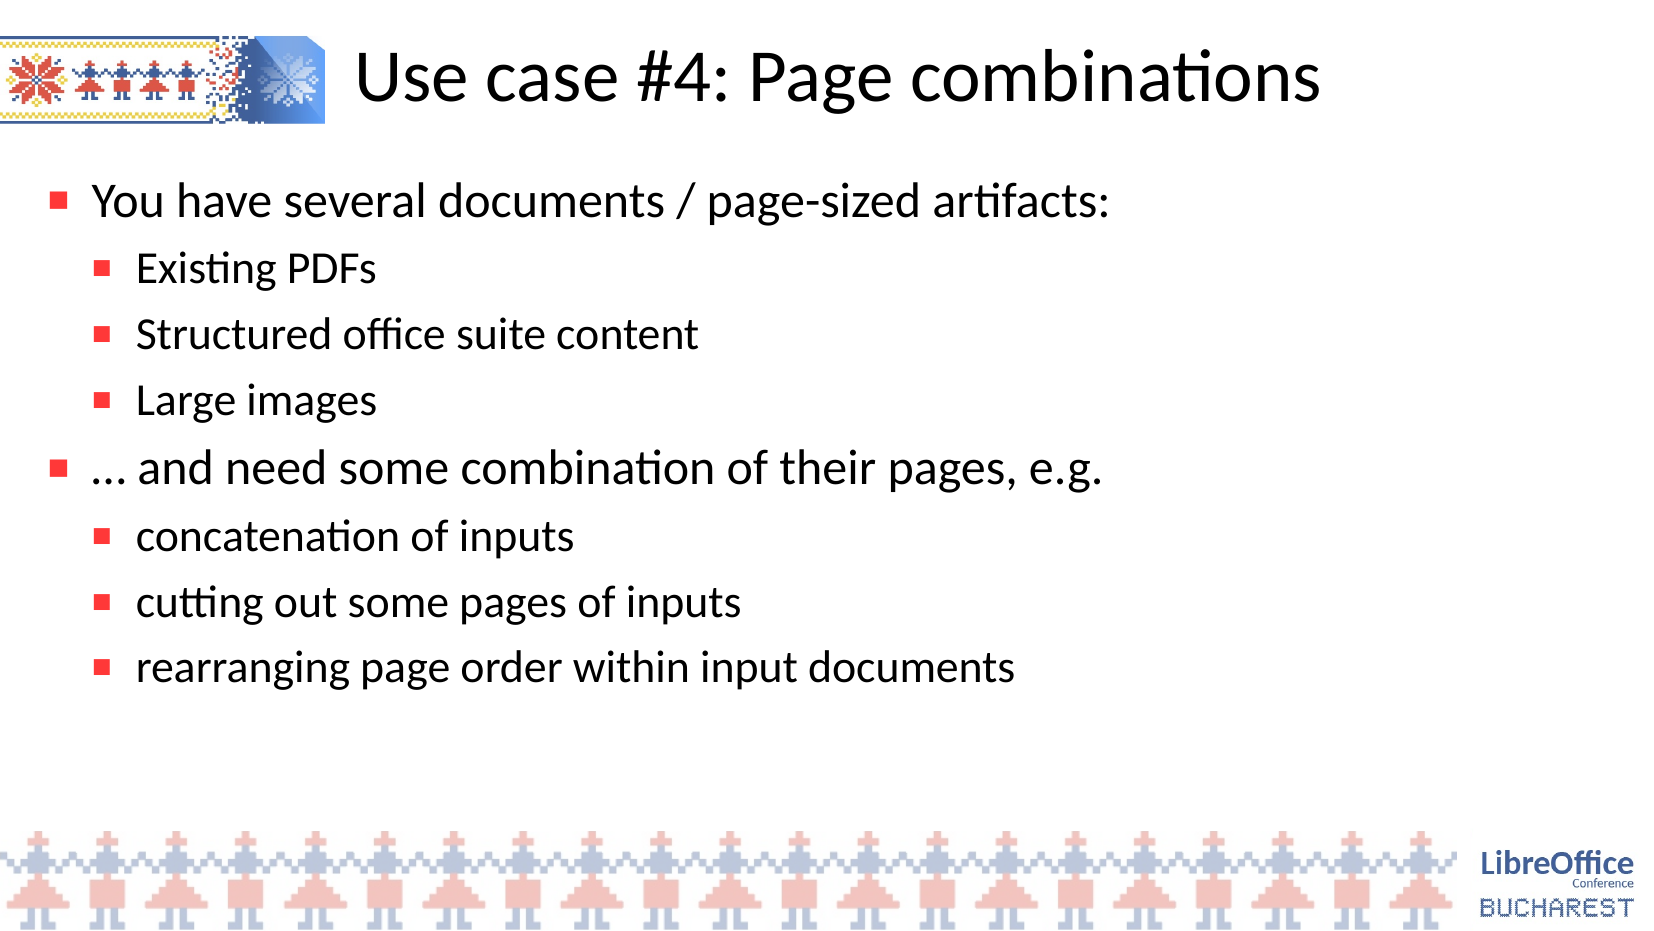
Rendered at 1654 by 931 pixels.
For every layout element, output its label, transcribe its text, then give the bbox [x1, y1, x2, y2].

subtitle eyalroz1@gmx.com [1580, 812, 1640, 931]
subtitle eyalroz1@gmx.com [0, 35, 325, 124]
list You have several documents / page-sized artifacts: Existing PDFs Structured office suite content Large images … and need some combination of their pages, e.g. concatenation of inputs cutting out some pages of inputs rearranging page order within input documents [47, 177, 1625, 798]
title Use case #4: Page combinations [354, 23, 1625, 142]
